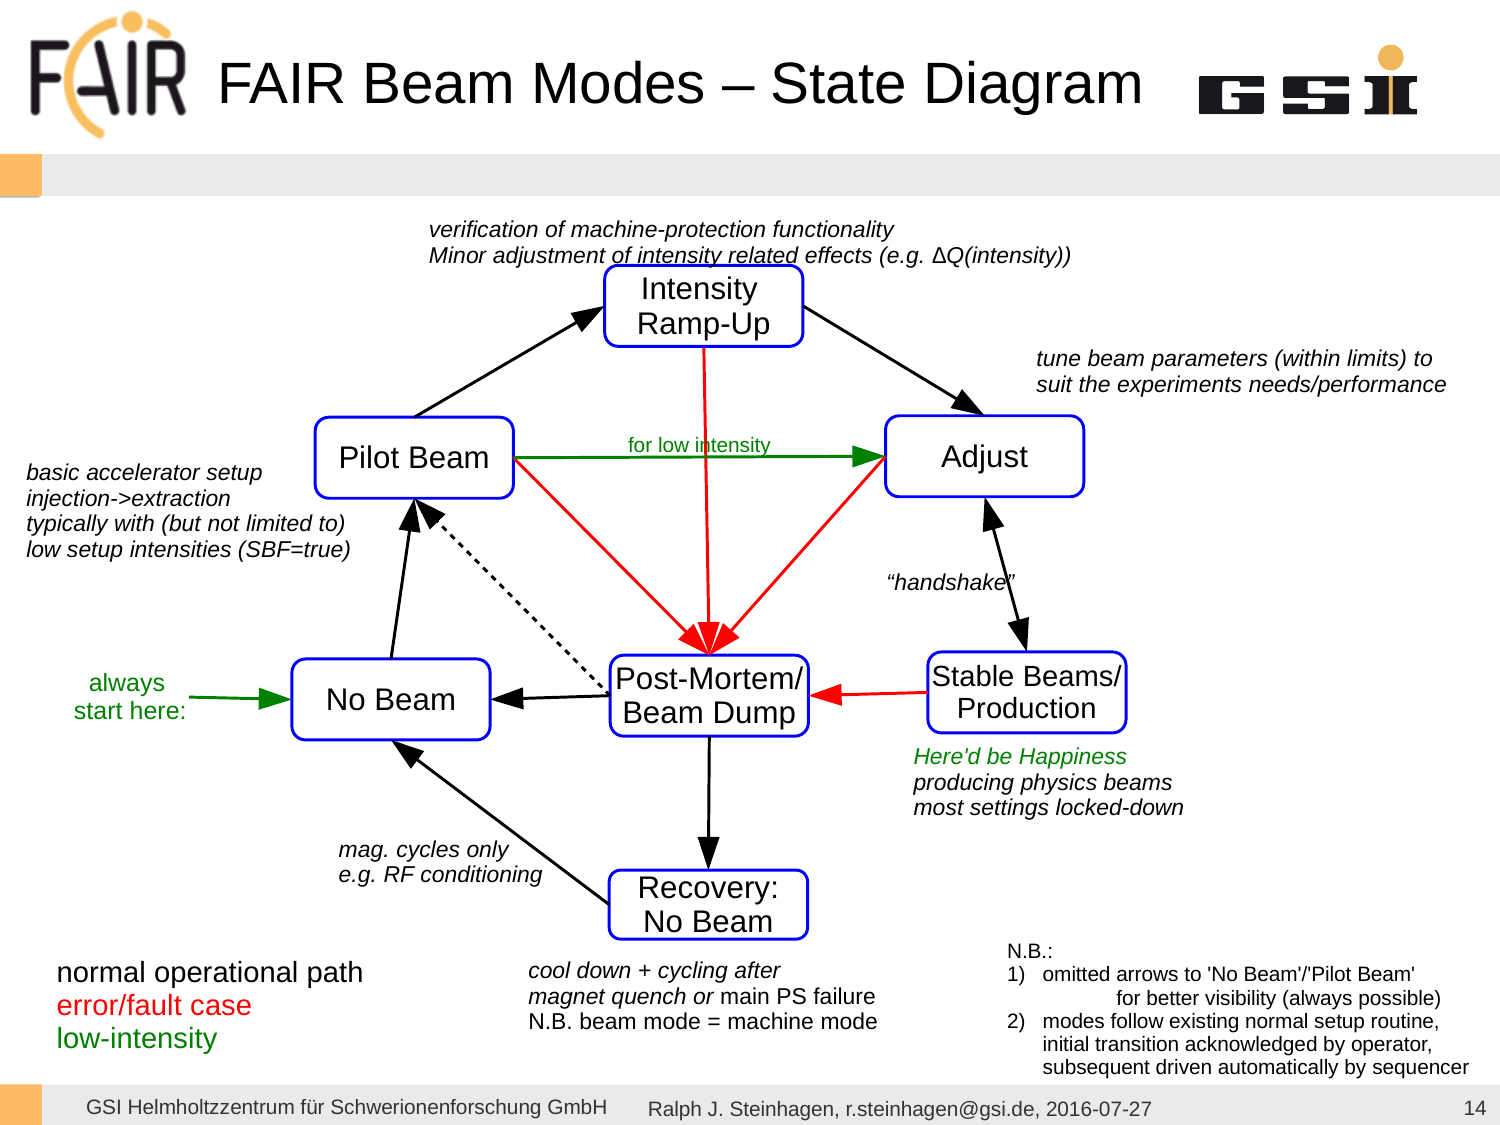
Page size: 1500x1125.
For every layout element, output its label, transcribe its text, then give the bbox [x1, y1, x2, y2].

text_box “handshake” [871, 562, 1029, 603]
text_box Adjust [885, 415, 1084, 497]
text_box always start here: [72, 656, 189, 738]
text_box normal operational path error/fault case low-intensity [41, 948, 390, 1068]
picture [30, 9, 187, 141]
text_box Intensity Ramp-Up [604, 276, 803, 347]
text_box No Beam [291, 658, 491, 740]
text_box N.B.: omitted arrows to 'No Beam'/'Pilot Beam' for better visibility (always possible) modes follow existing normal setup routine, initial transition acknowledged by operator, subsequent driven automatically by sequencer [992, 932, 1486, 1087]
text_box Here'd be Happiness producing physics beams most settings locked-down [898, 736, 1200, 828]
text_box mag. cycles only e.g. RF conditioning [323, 829, 558, 896]
text_box Pilot Beam [315, 417, 514, 499]
text_box Post-Mortem/ Beam Dump [610, 655, 809, 737]
text_box verification of machine-protection functionality Minor adjustment of intensity related effects (e.g. ∆Q(intensity)) [414, 209, 1087, 276]
title FAIR Beam Modes – State Diagram [217, 18, 1152, 149]
text_box tune beam parameters (within limits) to suit the experiments needs/performance [1021, 338, 1463, 405]
text_box Stable Beams/ Production [927, 651, 1127, 733]
text_box cool down + cycling after magnet quench or main PS failure N.B. beam mode = machine mode [513, 950, 894, 1043]
picture [1197, 42, 1419, 117]
text_box Recovery: No Beam [609, 870, 808, 940]
text_box basic accelerator setup injection->extraction typically with (but not limited to) low setup intensities (SBF=true) [11, 452, 367, 570]
